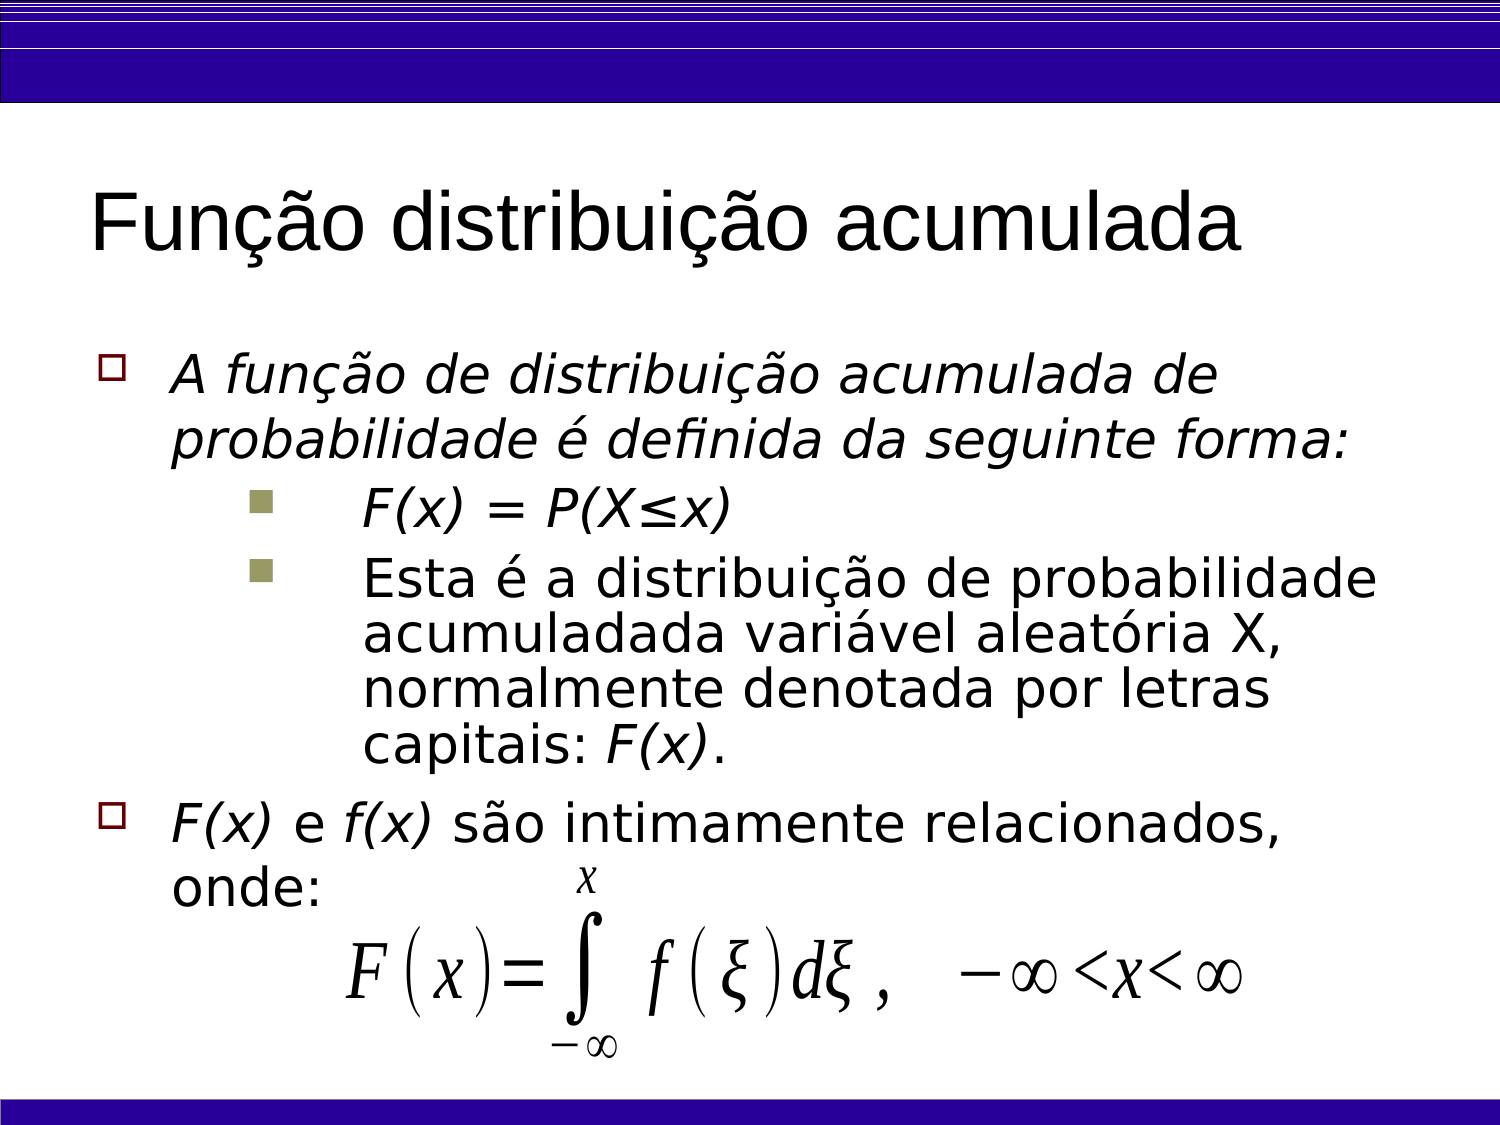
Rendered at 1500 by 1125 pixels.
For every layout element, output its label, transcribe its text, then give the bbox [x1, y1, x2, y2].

title Função distribuição acumulada [75, 87, 1426, 275]
list A função de distribuição acumulada de probabilidade é definida da seguinte forma: F(x) = P(X≤x) Esta é a distribuição de probabilidade acumuladada variável aleatória X, normalmente denotada por letras capitais: F(x). F(x) e f(x) são intimamente relacionados, onde: [80, 332, 1406, 1011]
chart [325, 846, 1276, 1063]
